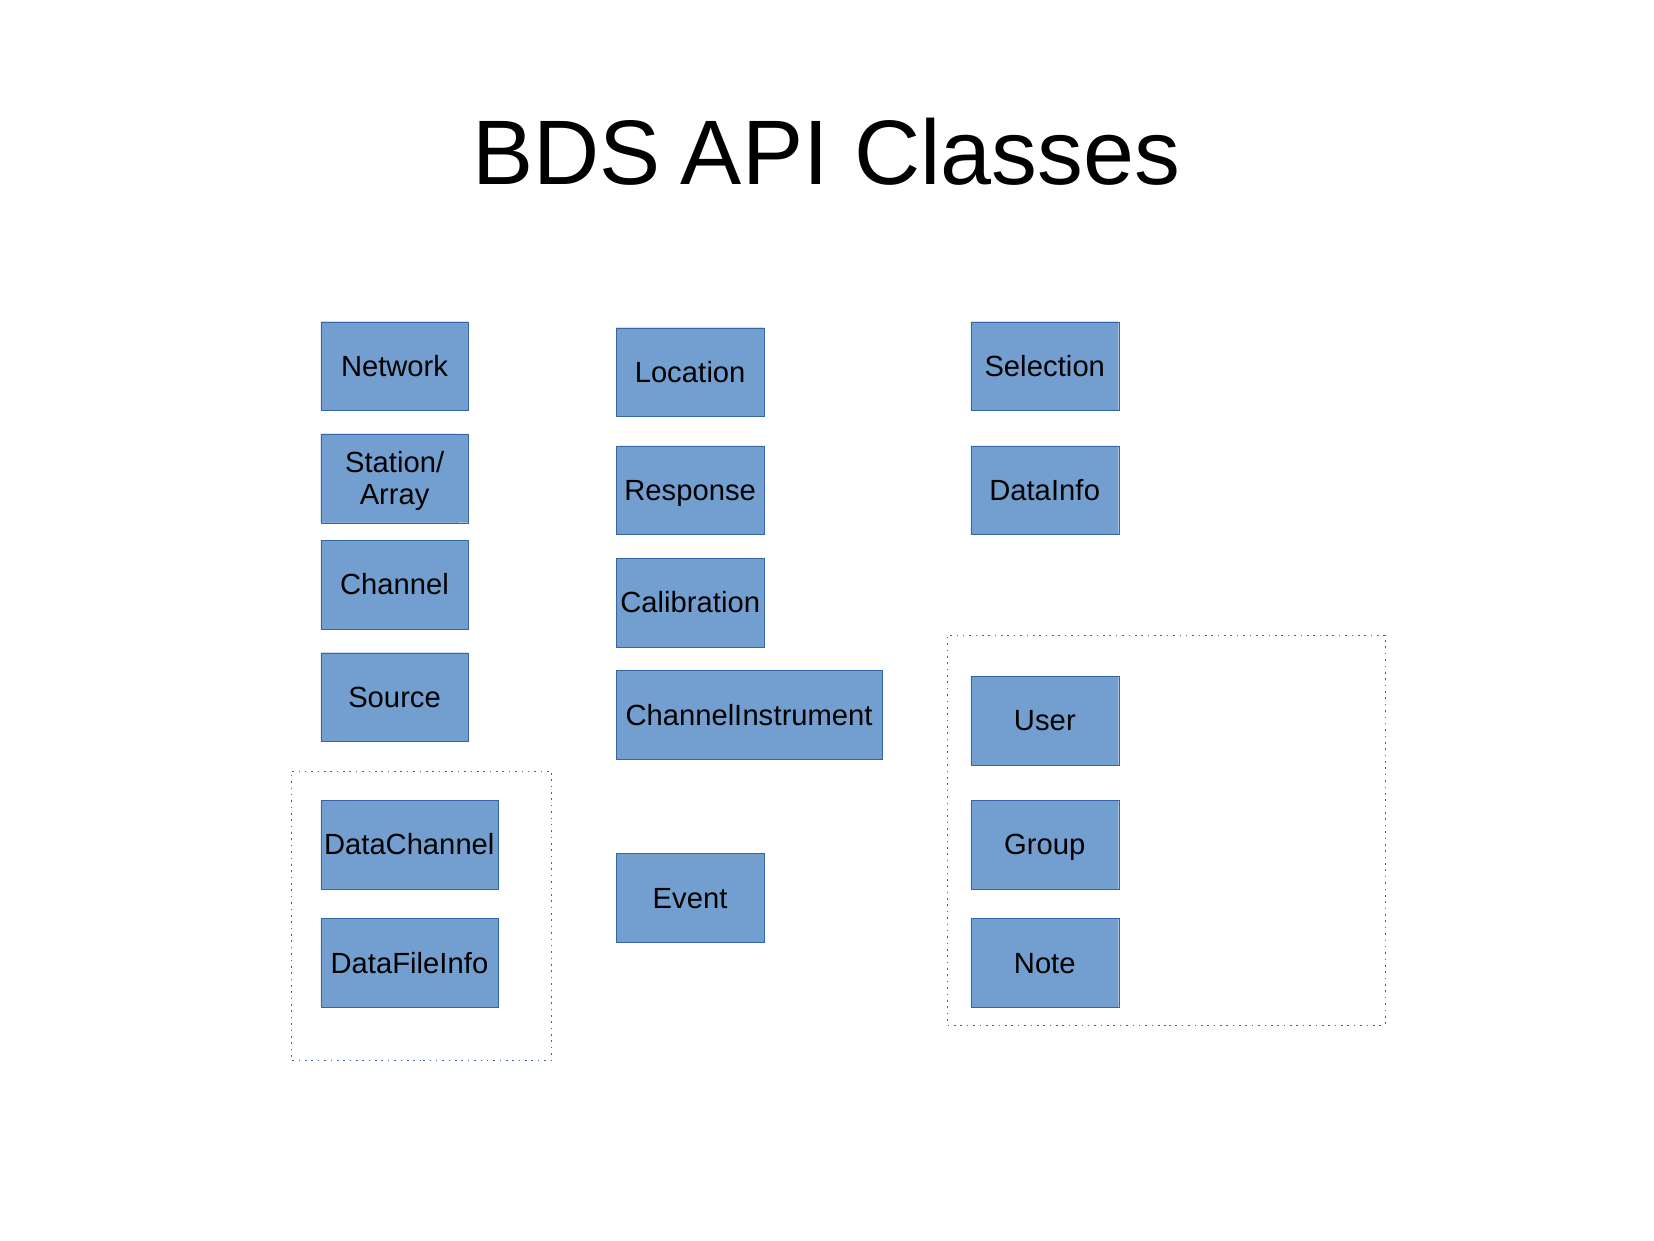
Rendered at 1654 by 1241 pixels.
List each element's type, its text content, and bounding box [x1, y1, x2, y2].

chart [96, 257, 1536, 1077]
title BDS API Classes [82, 49, 1571, 257]
